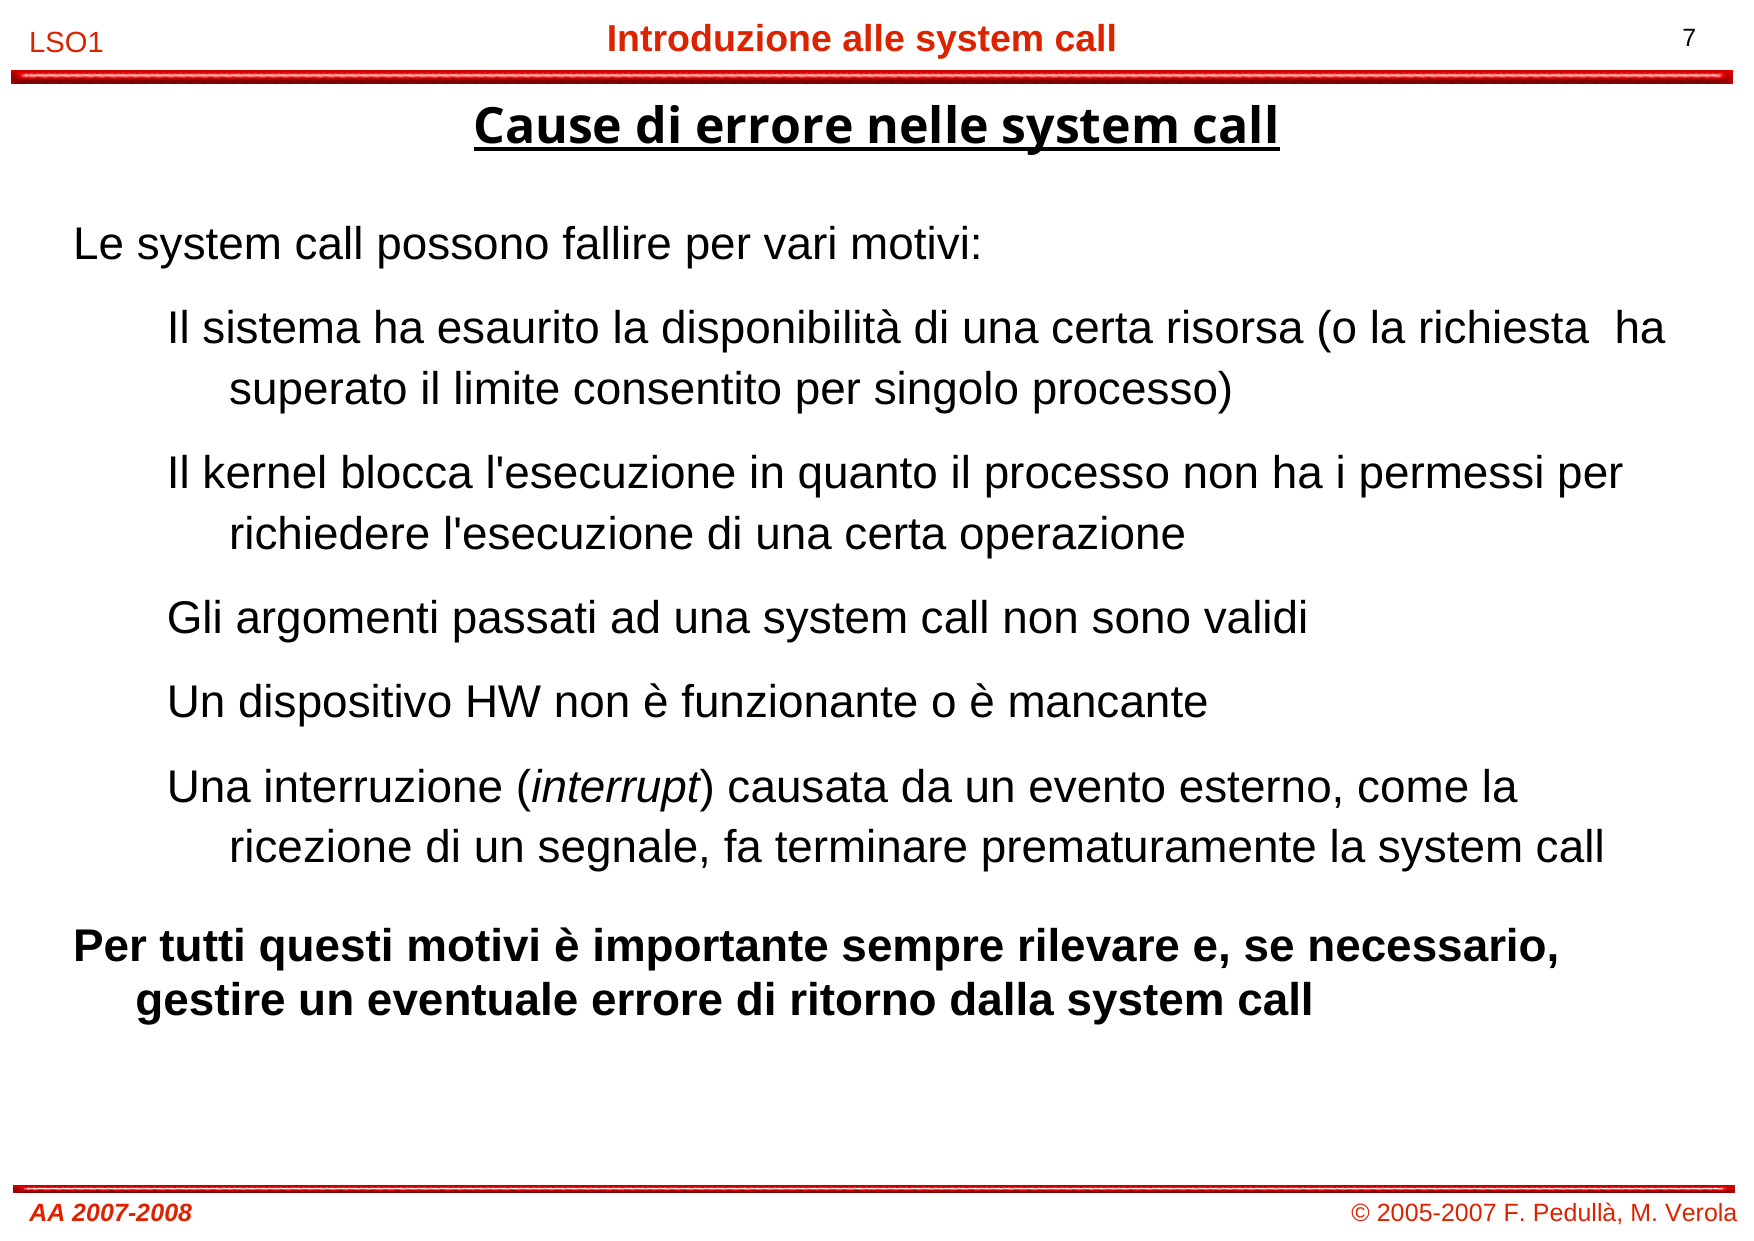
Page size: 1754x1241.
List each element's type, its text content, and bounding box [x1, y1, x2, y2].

picture [11, 70, 1733, 84]
picture [13, 1185, 1735, 1193]
title Cause di errore nelle system call [410, 78, 1343, 174]
list Le system call possono fallire per vari motivi: Il sistema ha esaurito la disponibilità di una certa risorsa (o la richiesta ha superato il limite consentito per singolo processo) Il kernel blocca l'esecuzione in quanto il processo non ha i permessi per richiedere l'esecuzione di una certa operazione Gli argomenti passati ad una system call non sono validi Un dispositivo HW non è funzionante o è mancante Una interruzione (interrupt) causata da un evento esterno, come la ricezione di un segnale, fa terminare prematuramente la system call Per tutti questi motivi è importante sempre rilevare e, se necessario, gestire un eventuale errore di ritorno dalla system call [58, 206, 1696, 1143]
